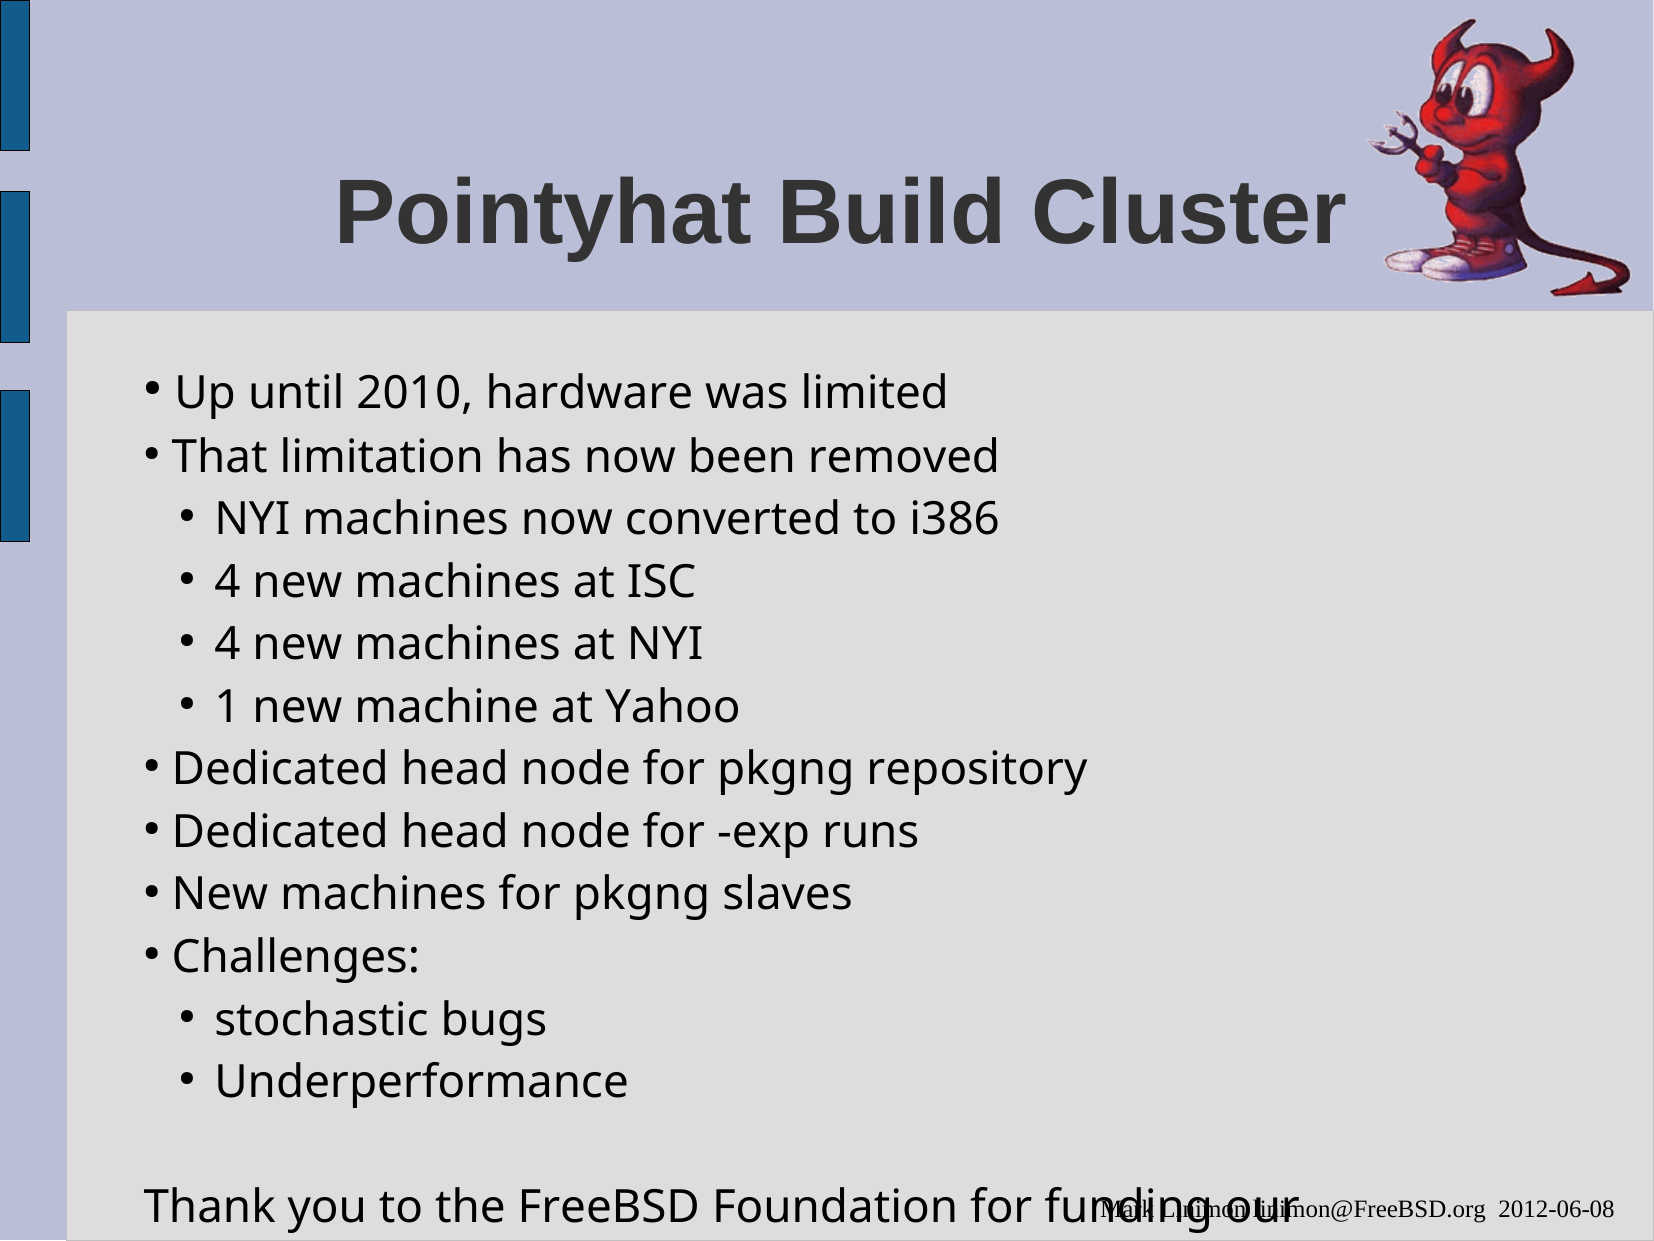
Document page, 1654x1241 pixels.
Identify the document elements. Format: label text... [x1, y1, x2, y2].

text_box Mark Linimon linimon@FreeBSD.org 2012-06-08 [1100, 1195, 1639, 1225]
title Pointyhat Build Cluster [135, 108, 1548, 316]
picture [1361, 14, 1635, 300]
text_box Up until 2010, hardware was limited That limitation has now been removed NYI machines now converted to i386 4 new machines at ISC 4 new machines at NYI 1 new machine at Yahoo Dedicated head node for pkgng repository Dedicated head node for -exp runs New machines for pkgng slaves Challenges: stochastic bugs Underperformance Thank you to the FreeBSD Foundation for funding our hardware purchases! [143, 354, 1431, 1159]
